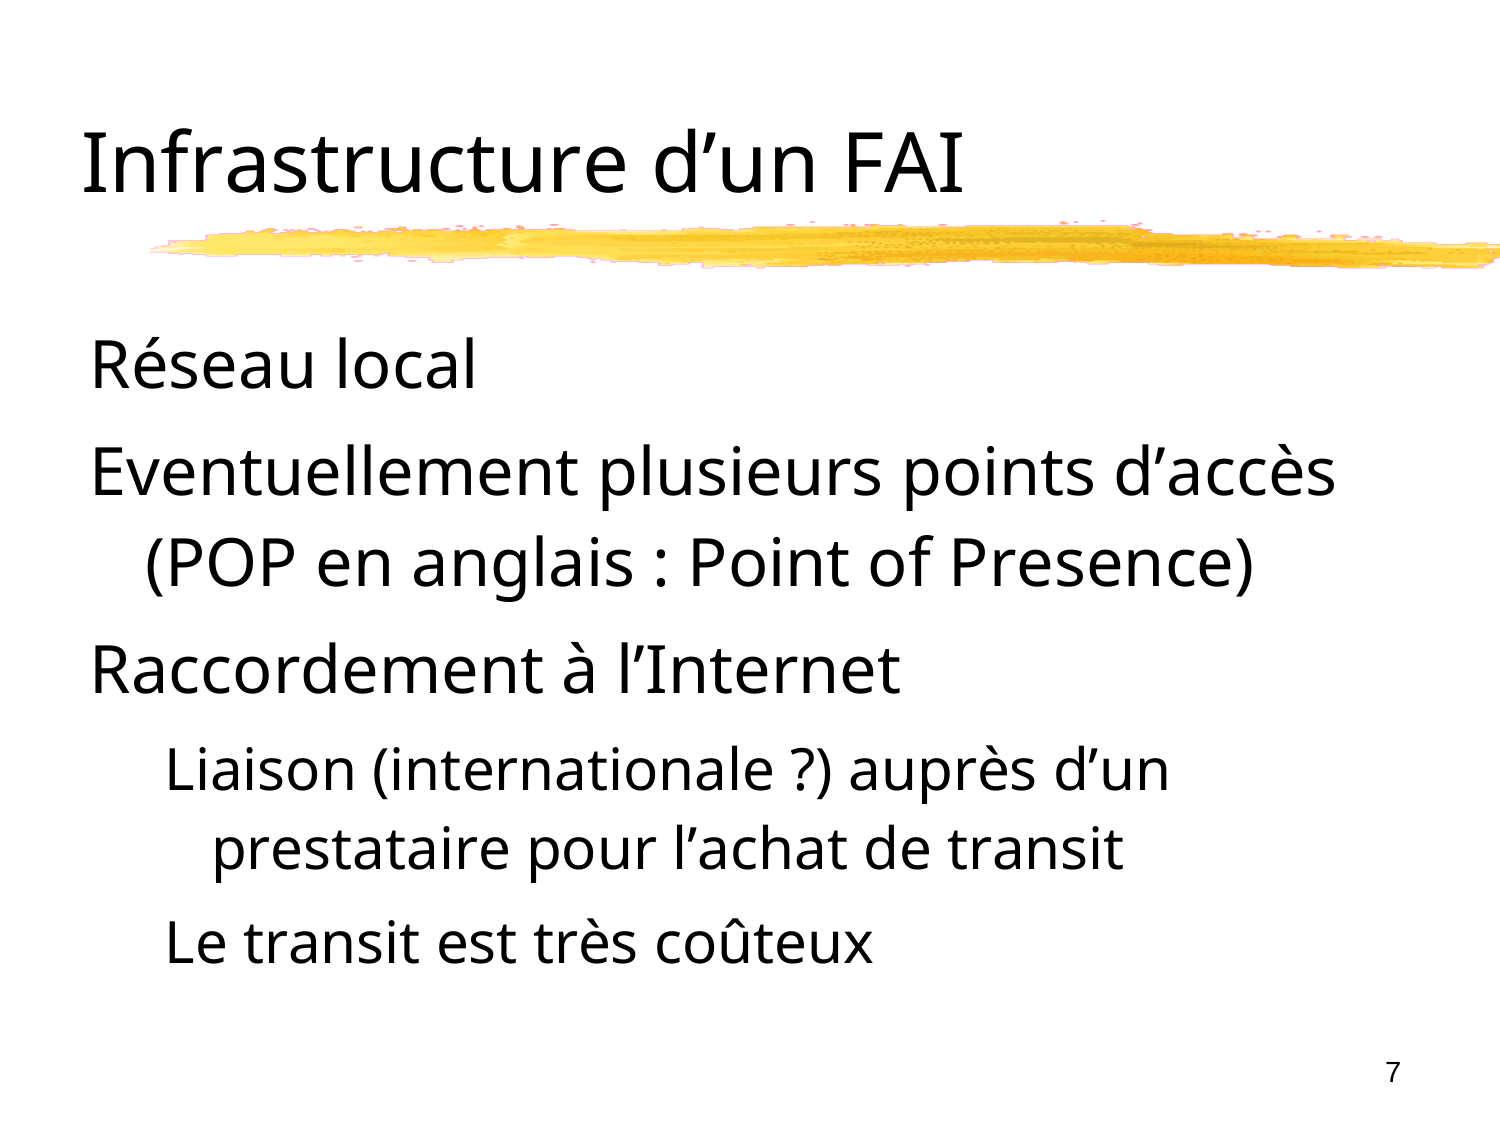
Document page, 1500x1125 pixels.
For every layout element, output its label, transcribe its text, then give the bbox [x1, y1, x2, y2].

list Réseau local Eventuellement plusieurs points d’accès (POP en anglais : Point of Presence) Raccordement à l’Internet Liaison (internationale ?) auprès d’un prestataire pour l’achat de transit Le transit est très coûteux [74, 309, 1417, 997]
title Infrastructure d’un FAI [66, 37, 1342, 225]
picture [150, 215, 1500, 279]
